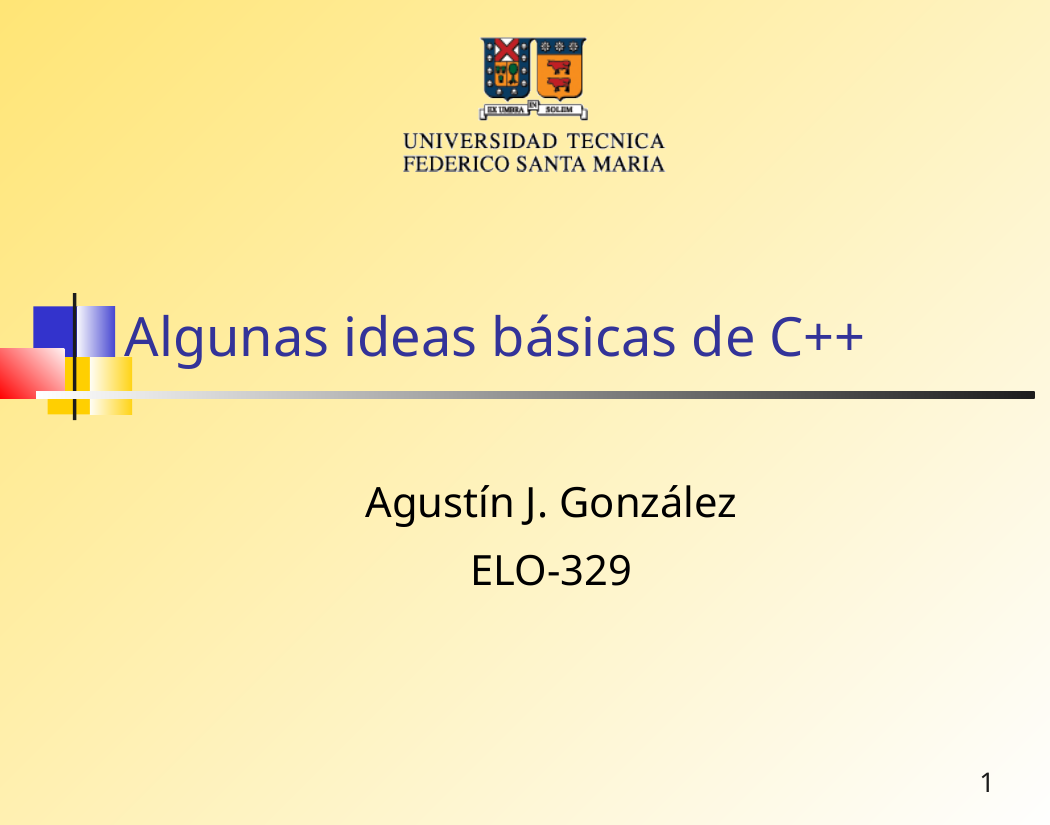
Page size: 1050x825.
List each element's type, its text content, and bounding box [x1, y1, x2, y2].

subtitle Agustín J. González ELO-329 [157, 467, 893, 679]
picture [402, 36, 666, 172]
title Algunas ideas básicas de C++ [113, 201, 1007, 378]
